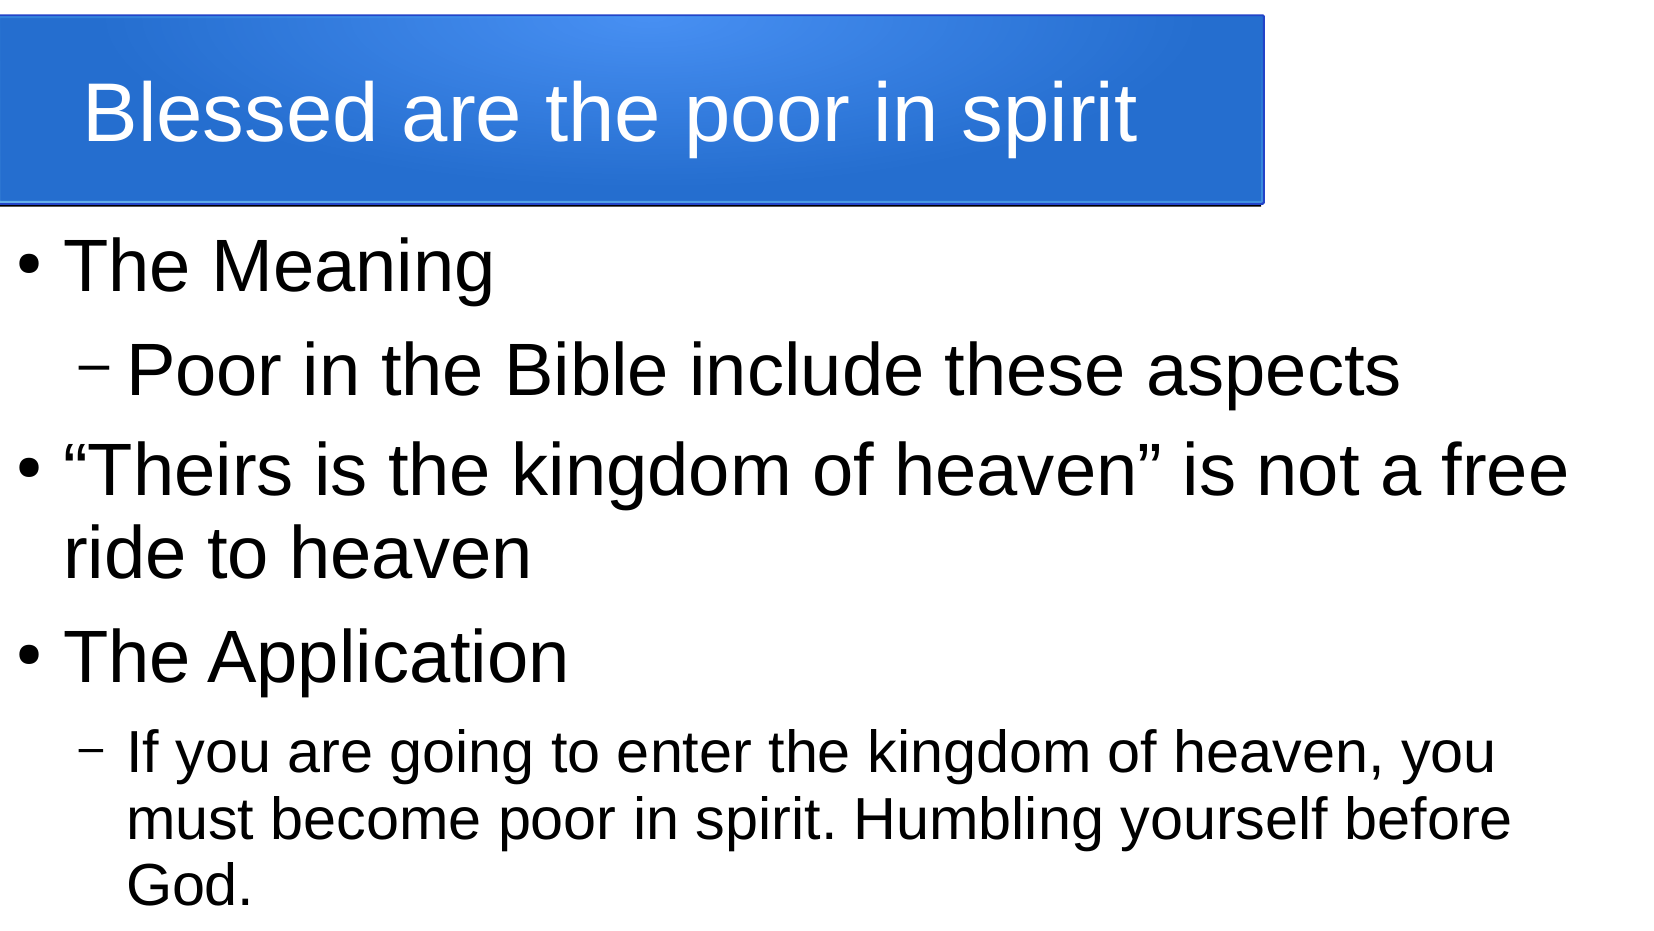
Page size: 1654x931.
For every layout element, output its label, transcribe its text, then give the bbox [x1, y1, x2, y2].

list The Meaning Poor in the Bible include these aspects “Theirs is the kingdom of heaven” is not a free ride to heaven The Application If you are going to enter the kingdom of heaven, you must become poor in spirit. Humbling yourself before God. [0, 224, 1571, 931]
title Blessed are the poor in spirit [82, 35, 1235, 189]
